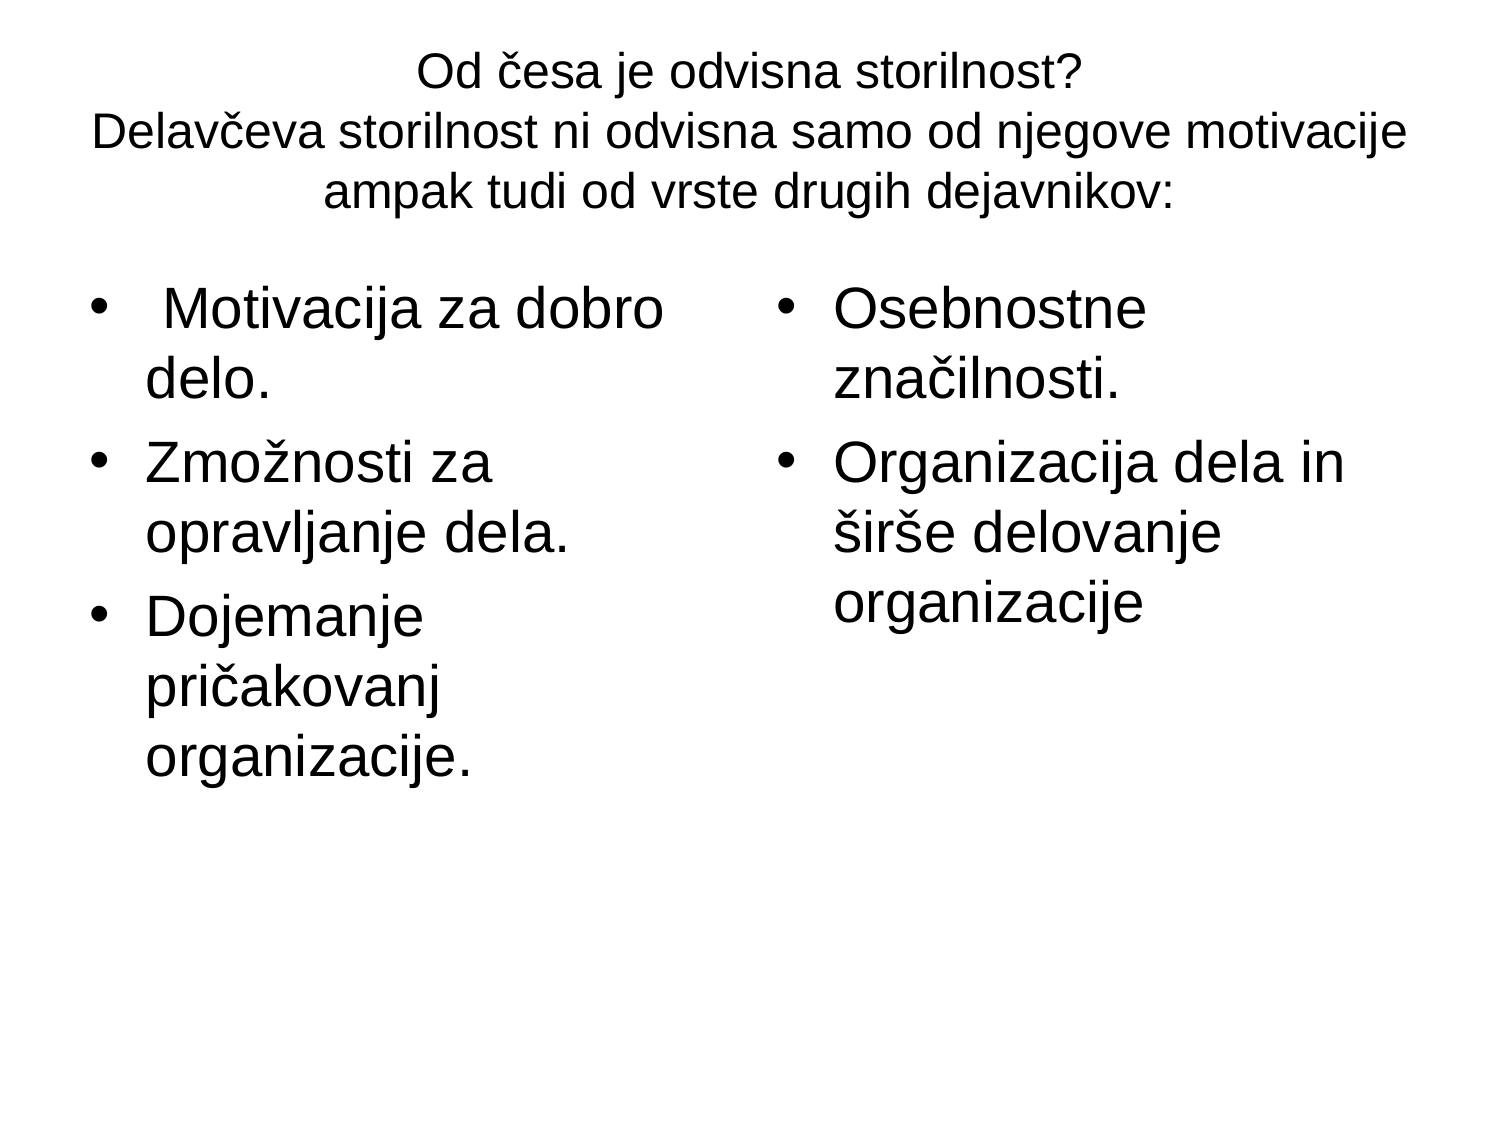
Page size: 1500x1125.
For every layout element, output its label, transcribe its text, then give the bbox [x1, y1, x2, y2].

list Motivacija za dobro delo. Zmožnosti za opravljanje dela. Dojemanje pričakovanj organizacije. [74, 262, 738, 1006]
list Osebnostne značilnosti. Organizacija dela in širše delovanje organizacije [762, 262, 1425, 1006]
title Od česa je odvisna storilnost? Delavčeva storilnost ni odvisna samo od njegove motivacije ampak tudi od vrste drugih dejavnikov: [75, 0, 1426, 427]
